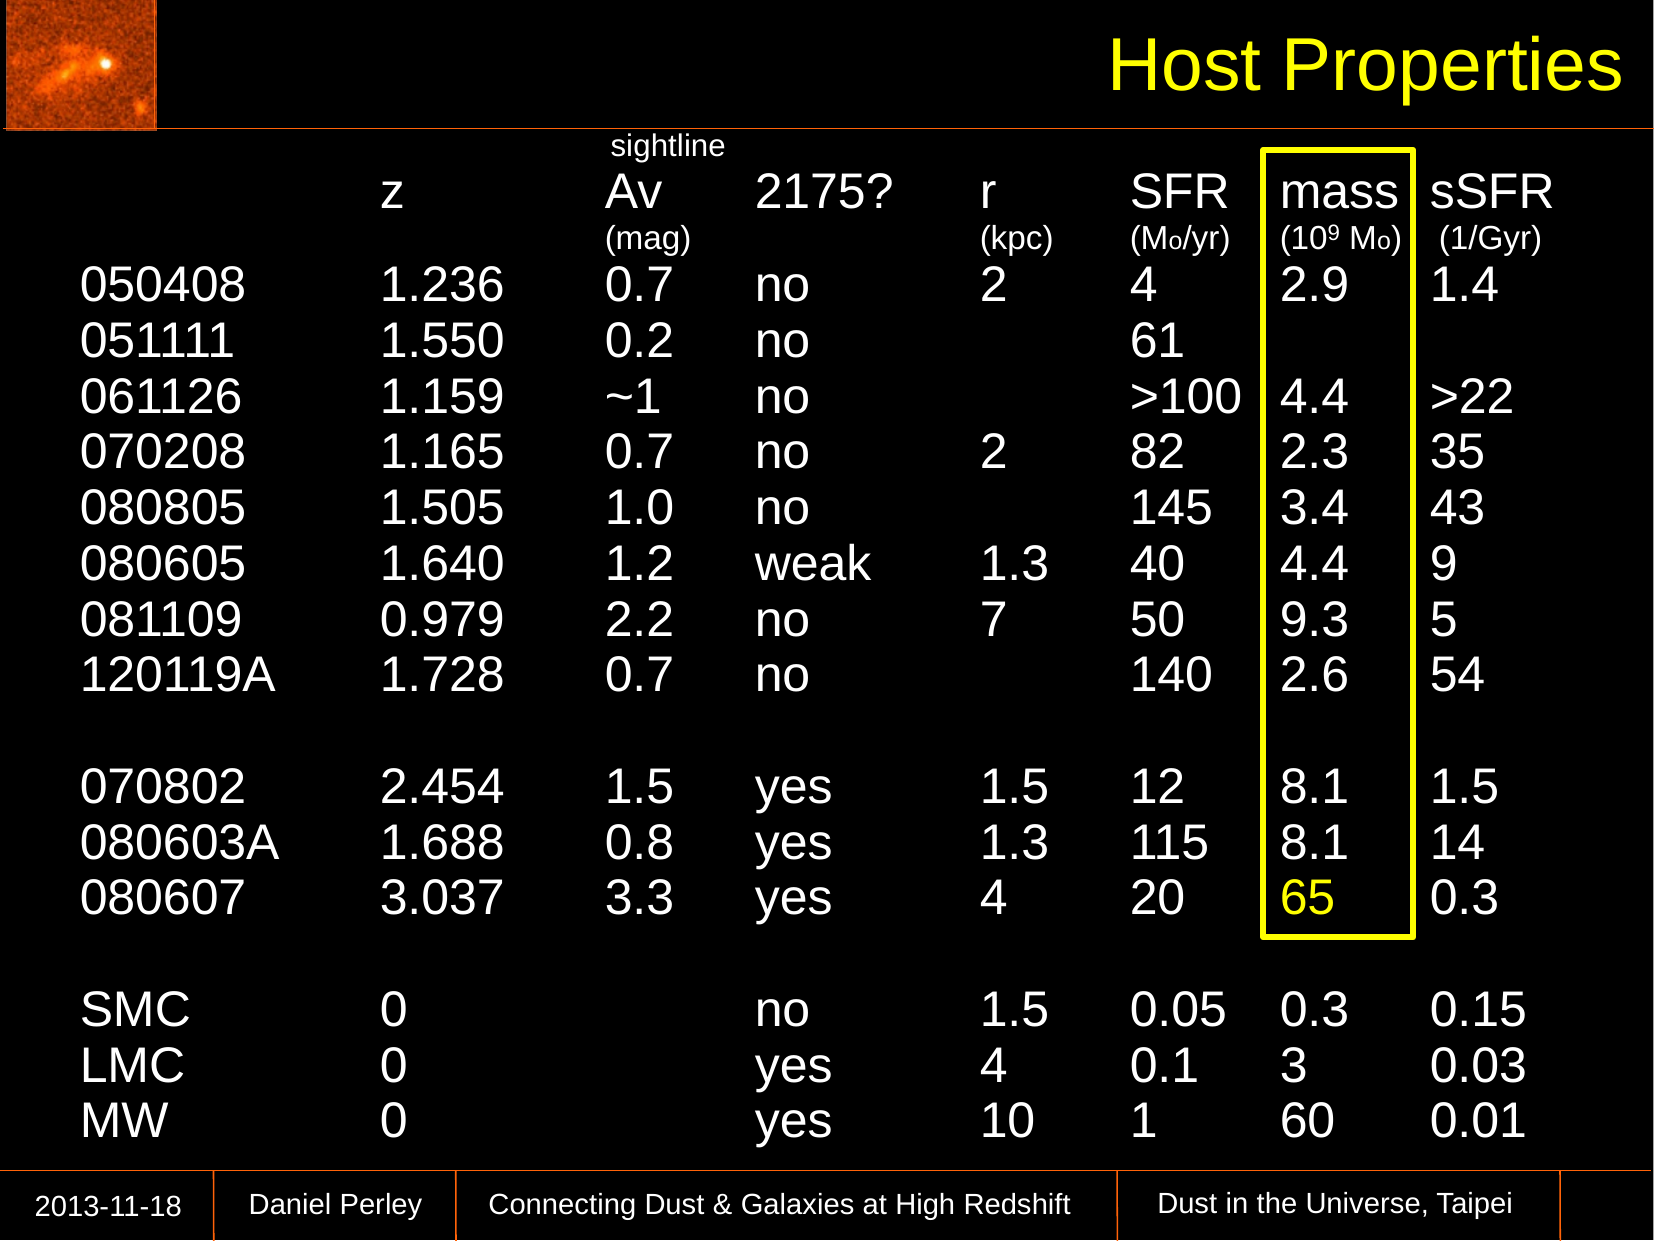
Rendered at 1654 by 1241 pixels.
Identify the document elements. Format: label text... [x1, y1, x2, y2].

text_box sightline [595, 120, 784, 171]
picture [7, 0, 154, 128]
text_box z Av 2175? r SFR mass sSFR (mag) (kpc) (Mo/yr) (109 Mo) (1/Gyr) 050408 1.236 0.7 no 2 4 2.9 1.4 051111 1.550 0.2 no 61 061126 1.159 ~1 no >100 4.4 >22 070208 1.165 0.7 no 2 82 2.3 35 080805 1.505 1.0 no 145 3.4 43 080605 1.640 1.2 weak 1.3 40 4.4 9 081109 0.979 2.2 no 7 50 9.3 5 120119A 1.728 0.7 no 140 2.6 54 070802 2.454 1.5 yes 1.5 12 8.1 1.5 080603A 1.688 0.8 yes 1.3 115 8.1 14 080607 3.037 3.3 yes 4 20 65 0.3 SMC 0 no 1.5 0.05 0.3 0.15 LMC 0 yes 4 0.1 3 0.03 MW 0 yes 10 1 60 0.01 [65, 156, 1576, 1157]
text_box z Av 2175? r SFR mass sSFR (mag) (kpc) (Mo/yr) (109 Mo) (1/Gyr) 050408 1.236 0.7 no 2 4 2.9 1.4 051111 1.550 0.2 no 61 061126 1.159 ~1 no >100 4.4 >22 070208 1.165 0.7 no 2 82 2.3 35 080805 1.505 1.0 no 145 3.4 43 080605 1.640 1.2 weak 1.3 40 4.4 9 081109 0.979 2.2 no 7 50 9.3 5 120119A 1.728 0.7 no 140 2.6 54 070802 2.454 1.5 yes 1.5 12 8.1 1.5 080603A 1.688 0.8 yes 1.3 115 8.1 14 080607 3.037 3.3 yes 4 20 65 0.3 SMC 0 no 1.5 0.05 0.3 0.15 LMC 0 yes 4 0.1 3 0.03 MW 0 yes 10 1 60 0.01 [1266, 156, 1410, 934]
title Host Properties [187, 21, 1624, 108]
